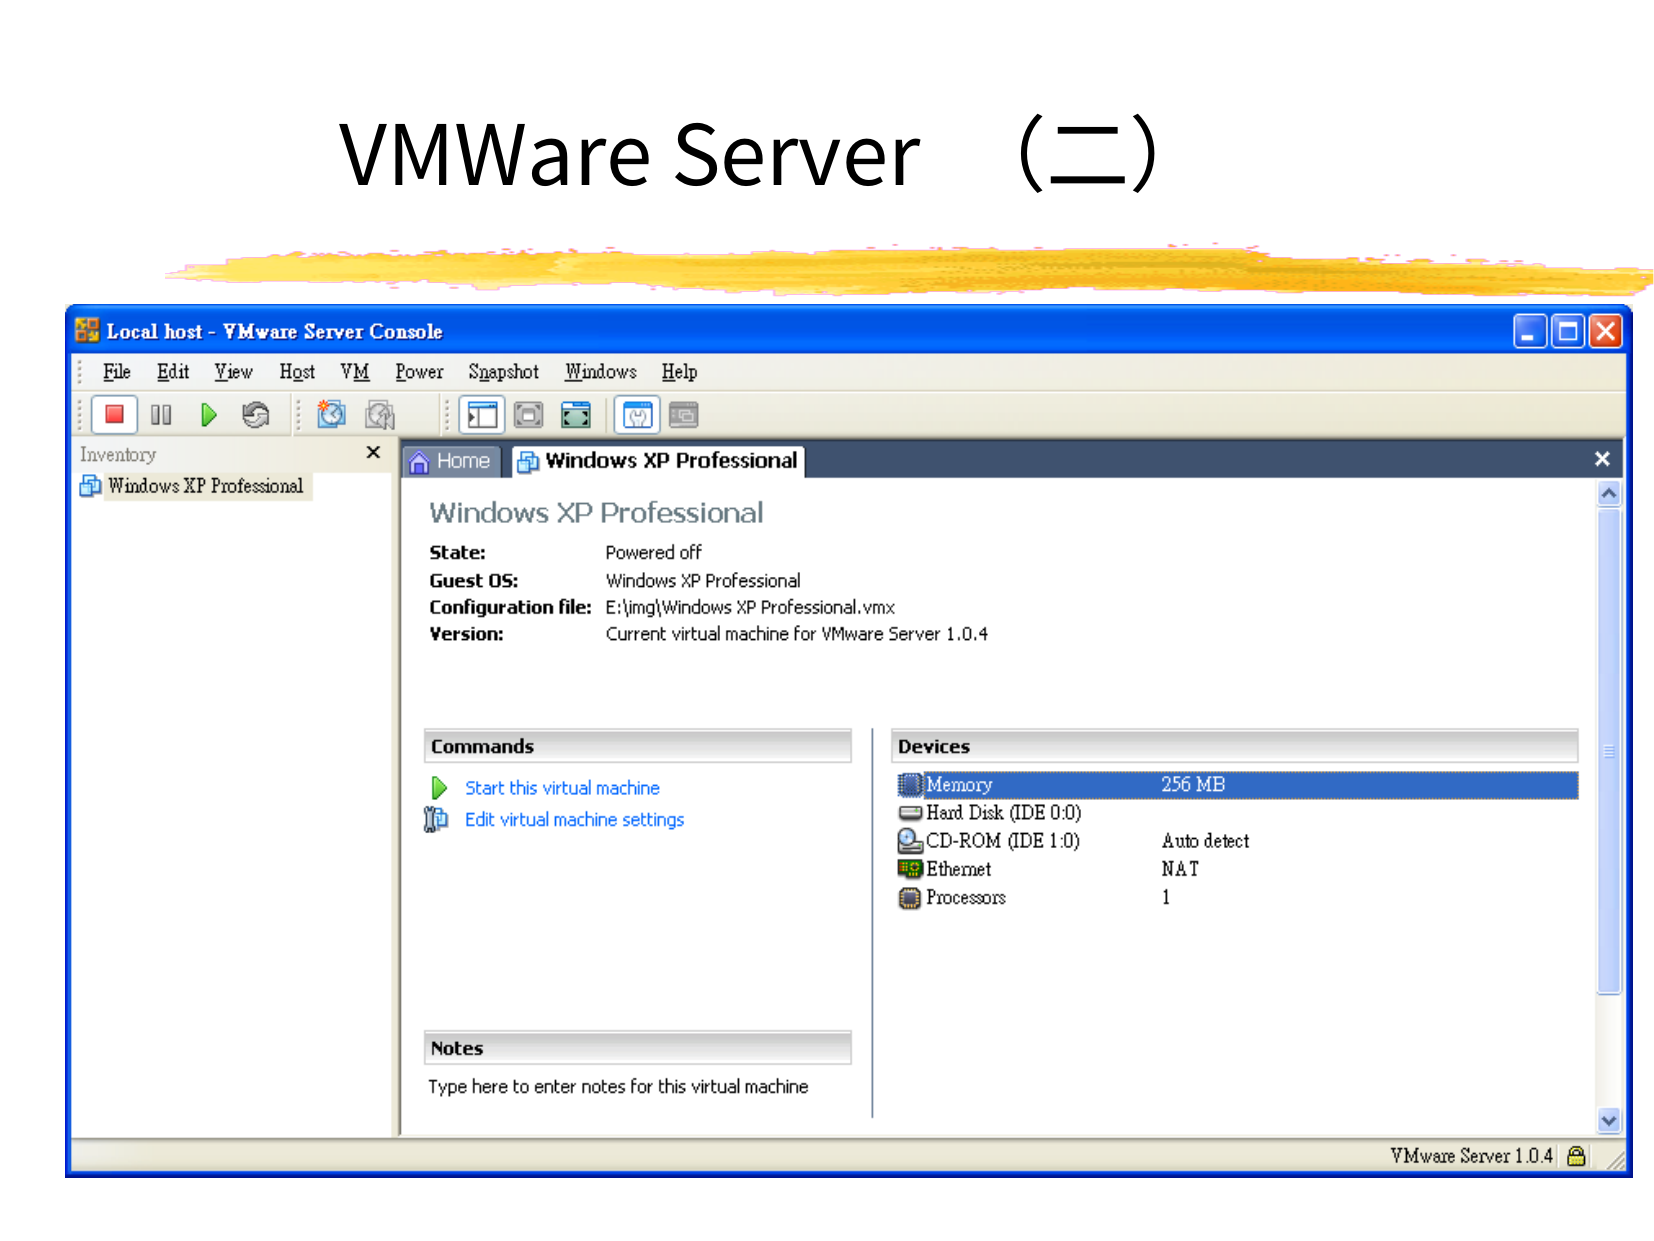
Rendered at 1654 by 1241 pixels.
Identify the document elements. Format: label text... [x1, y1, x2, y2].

title VMWare Server （二） [73, 39, 1479, 249]
picture [65, 237, 1654, 1178]
